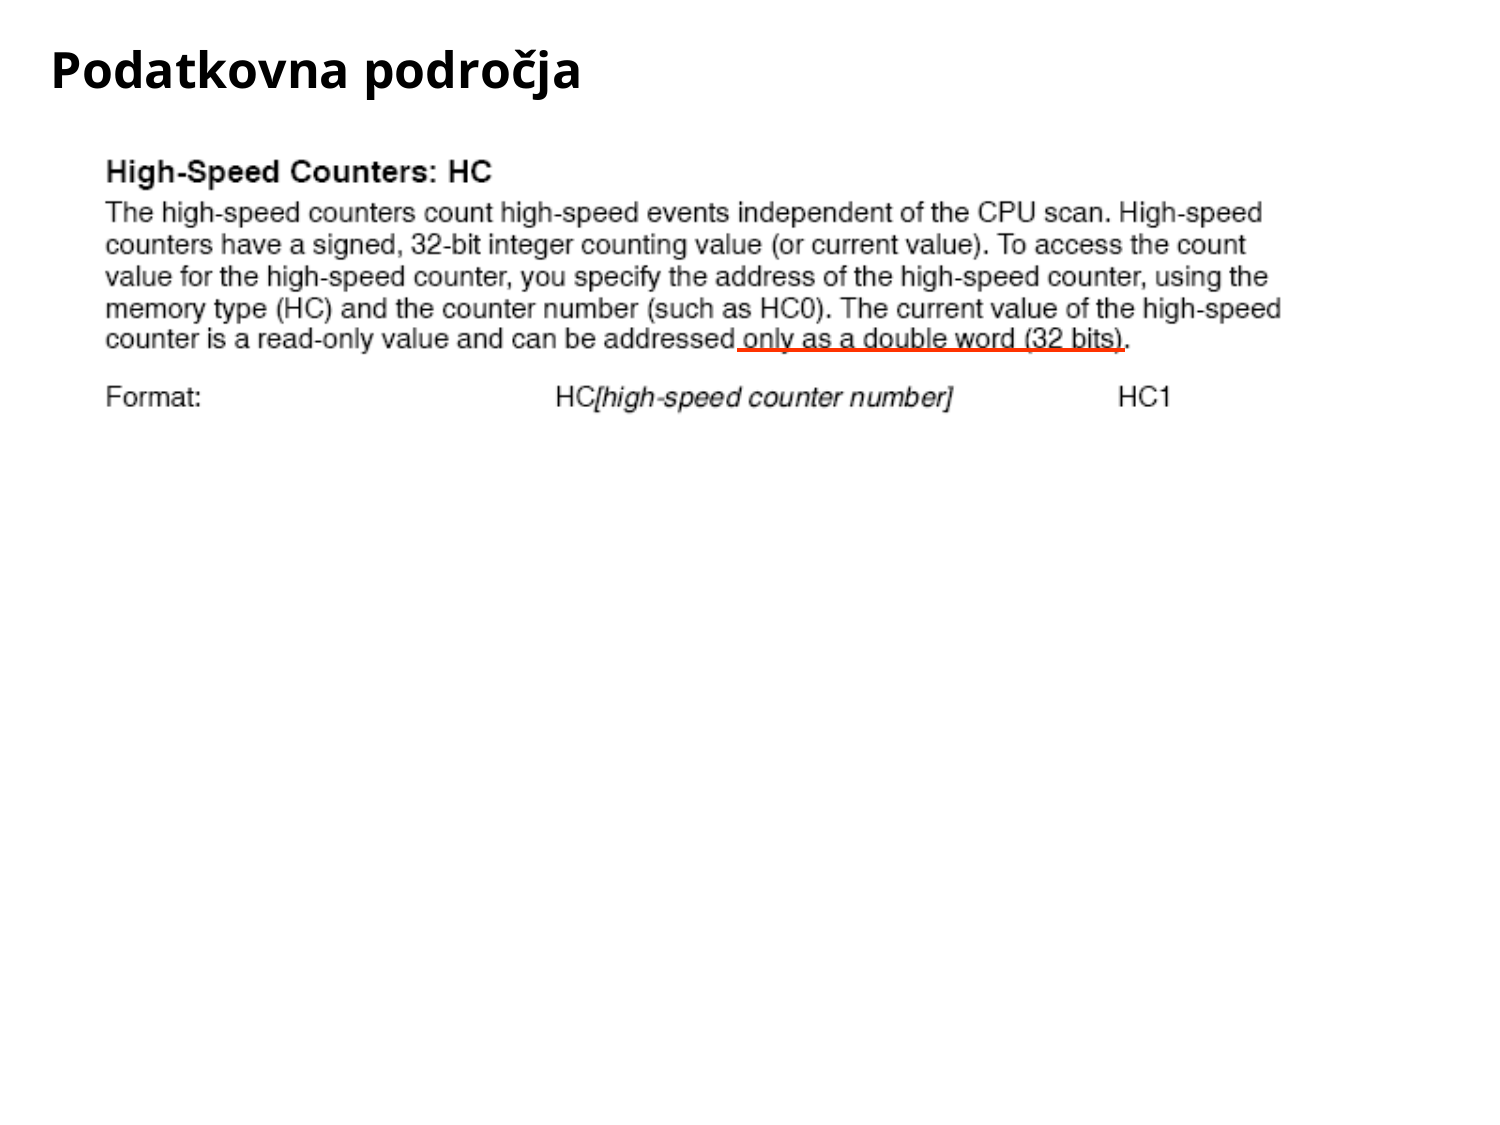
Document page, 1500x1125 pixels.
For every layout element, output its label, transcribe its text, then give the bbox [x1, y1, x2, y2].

text_box Podatkovna področja [35, 30, 598, 106]
picture [87, 149, 1288, 439]
